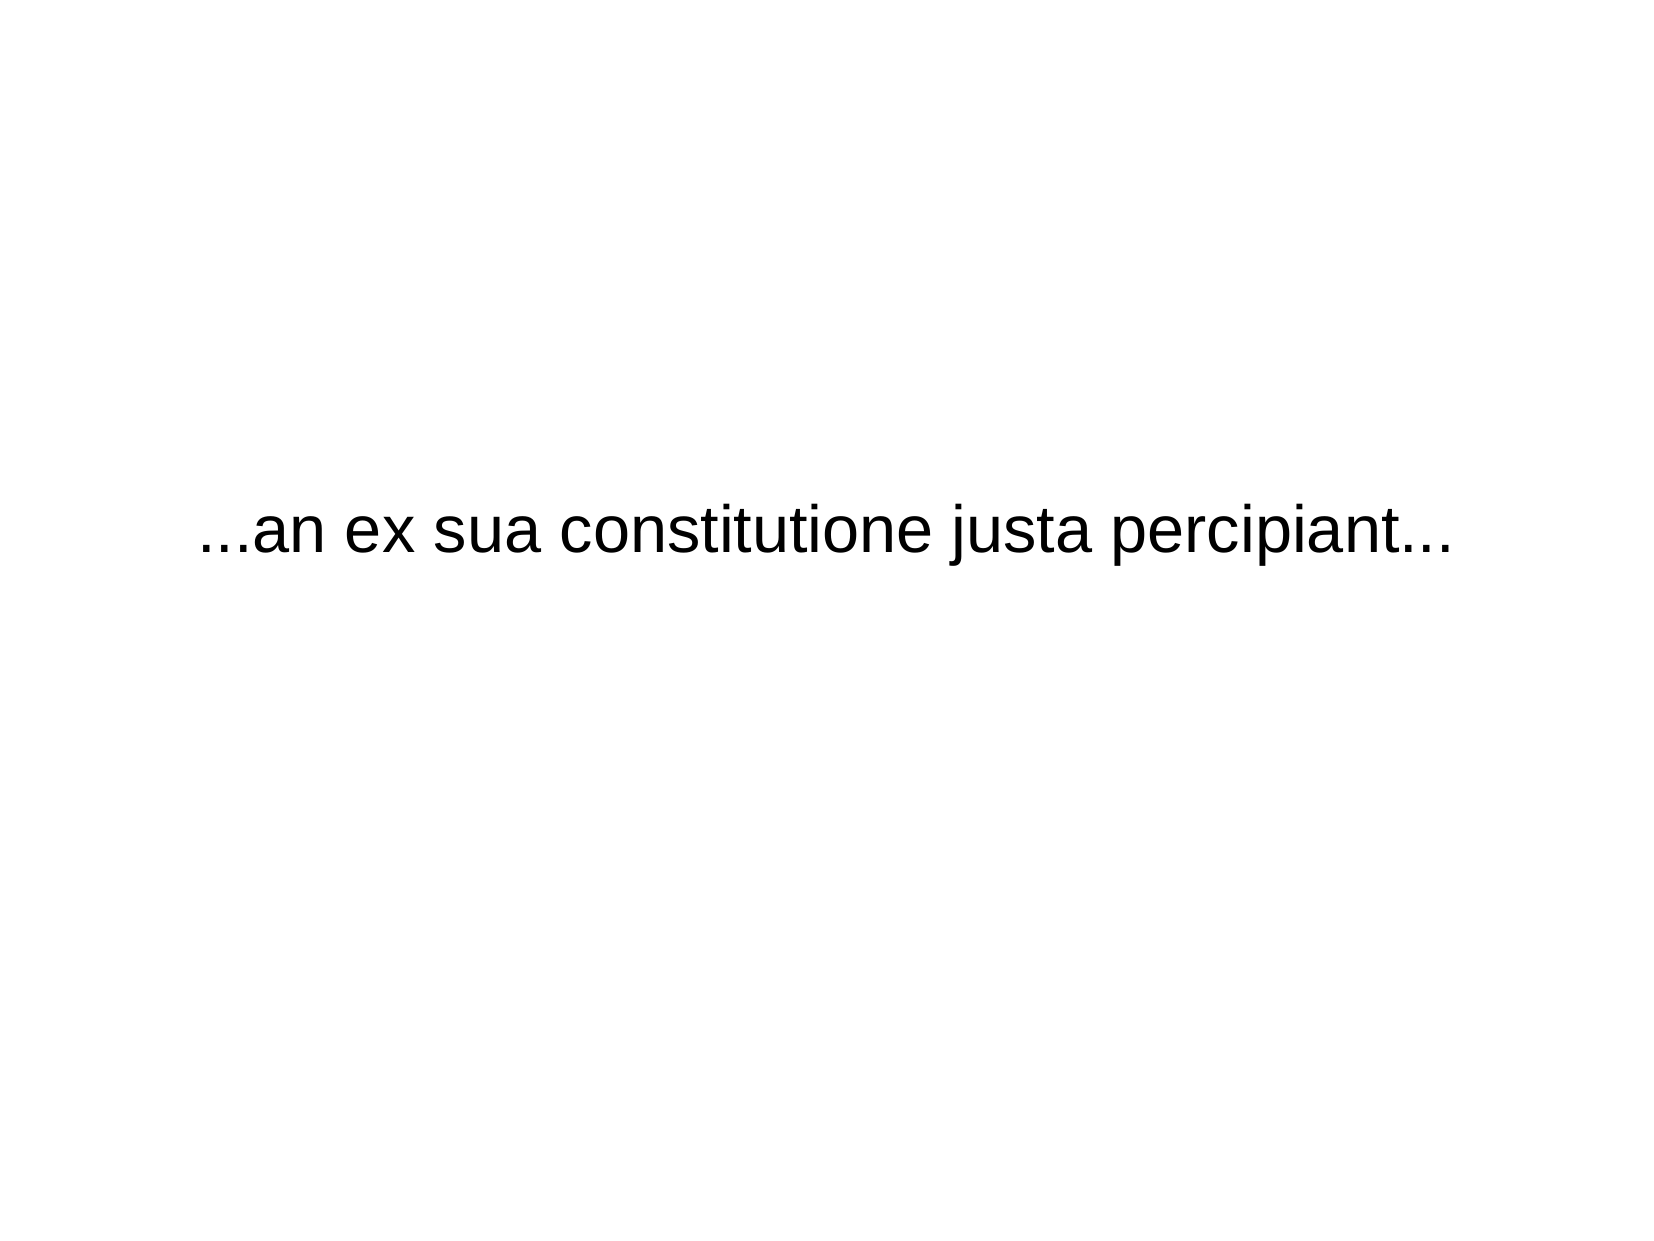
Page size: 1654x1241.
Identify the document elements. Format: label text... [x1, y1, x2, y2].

subtitle ...an ex sua constitutione justa percipiant... [82, 49, 1571, 1010]
